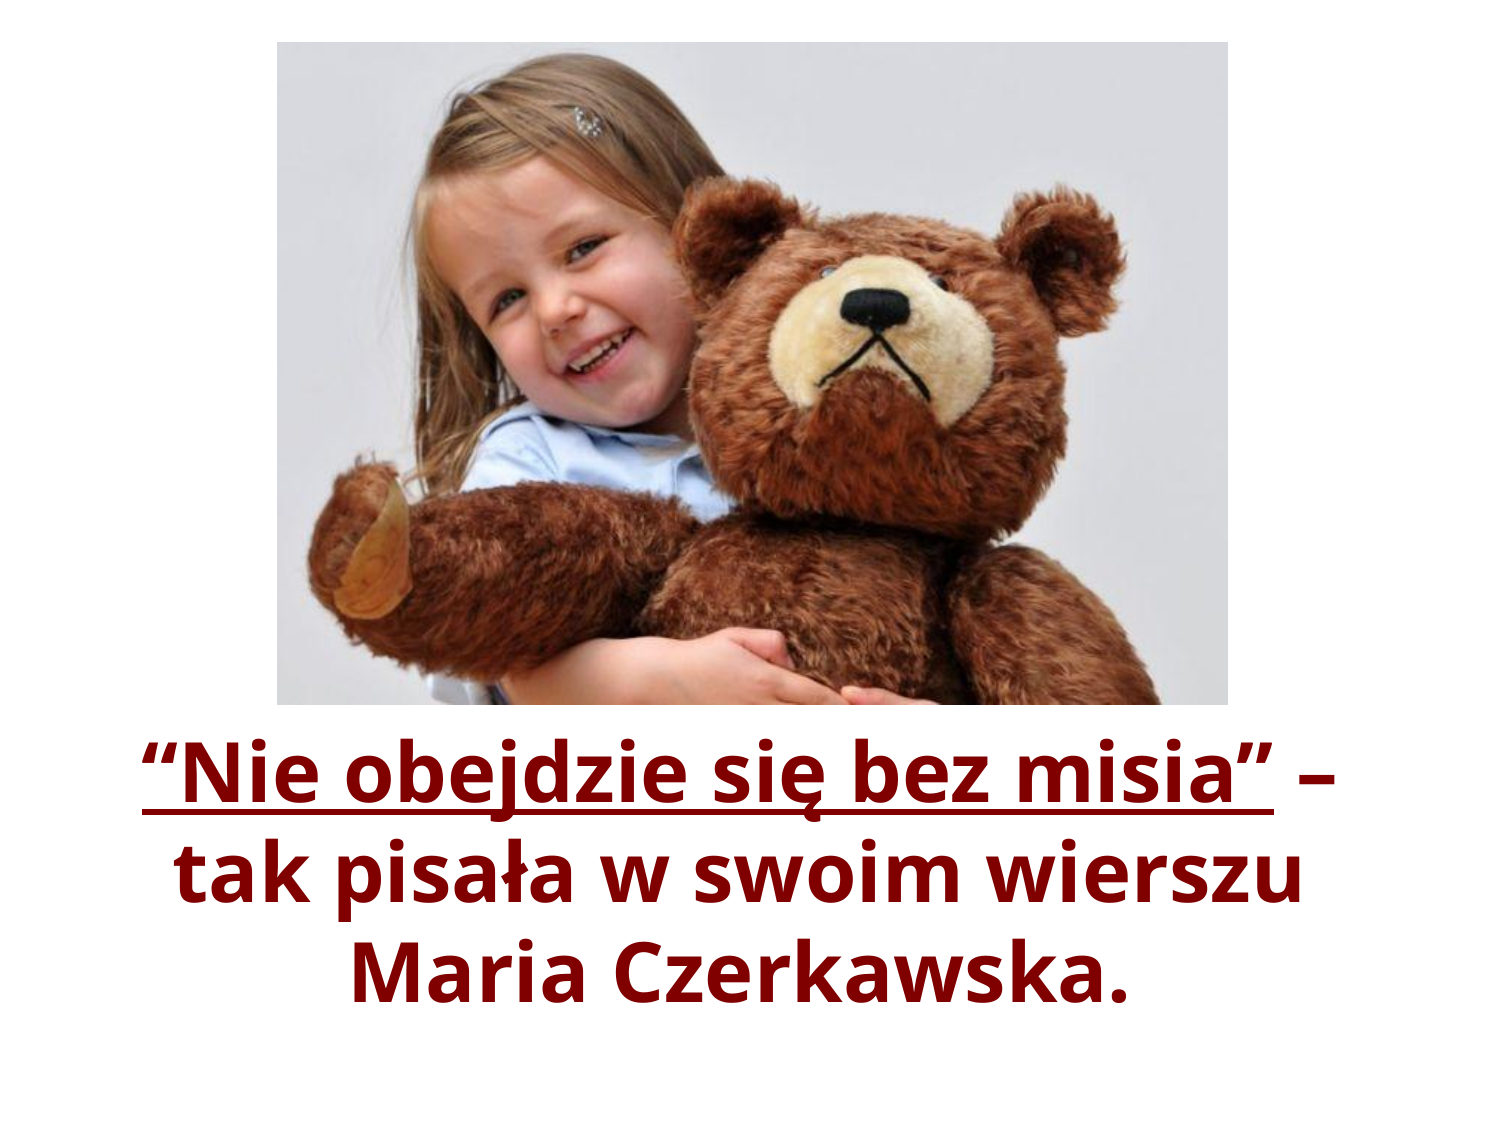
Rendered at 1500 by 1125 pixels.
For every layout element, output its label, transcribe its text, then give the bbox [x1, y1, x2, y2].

picture [277, 42, 1228, 705]
title “Nie obejdzie się bez misia” – tak pisała w swoim wierszu Maria Czerkawska. [64, 668, 1415, 1071]
